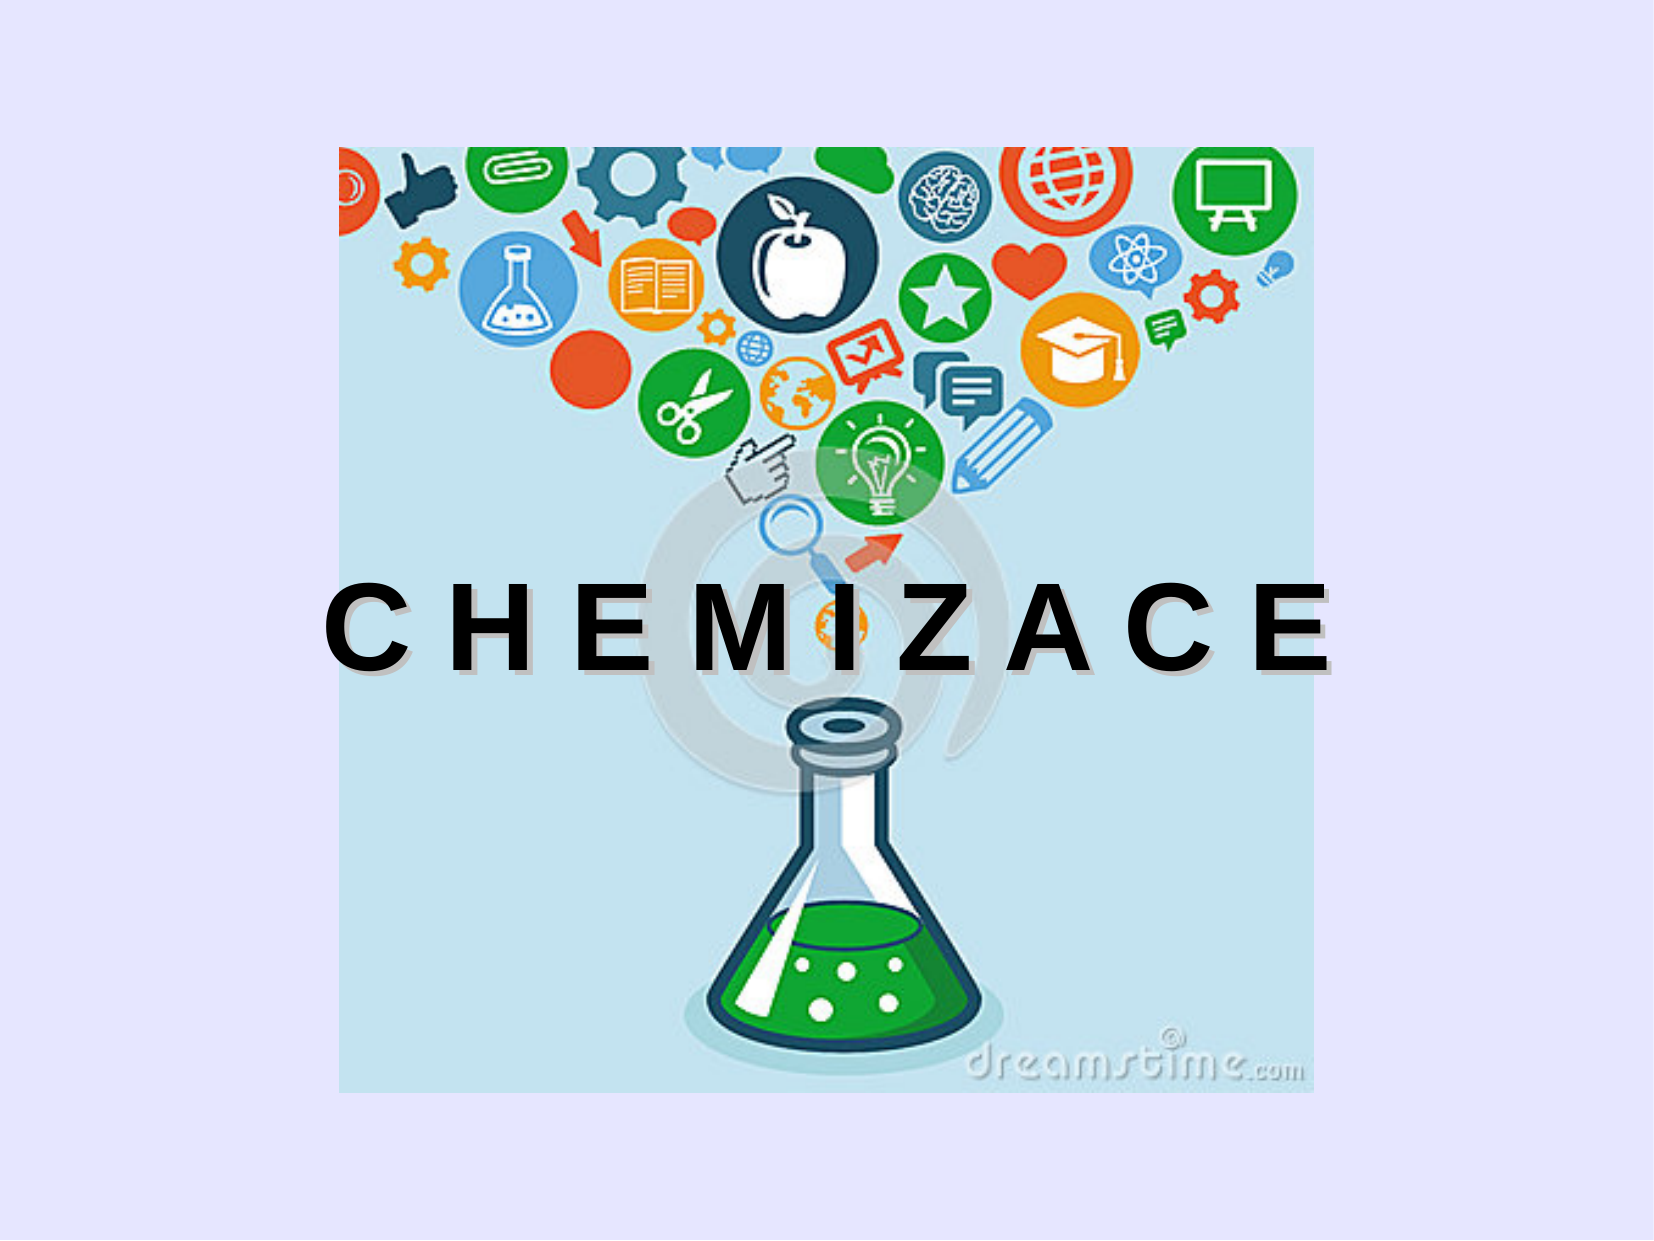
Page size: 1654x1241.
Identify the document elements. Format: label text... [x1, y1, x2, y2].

picture [339, 1030, 1314, 1093]
subtitle C H E M I Z A C E [82, 210, 1571, 1030]
picture [339, 147, 1314, 210]
